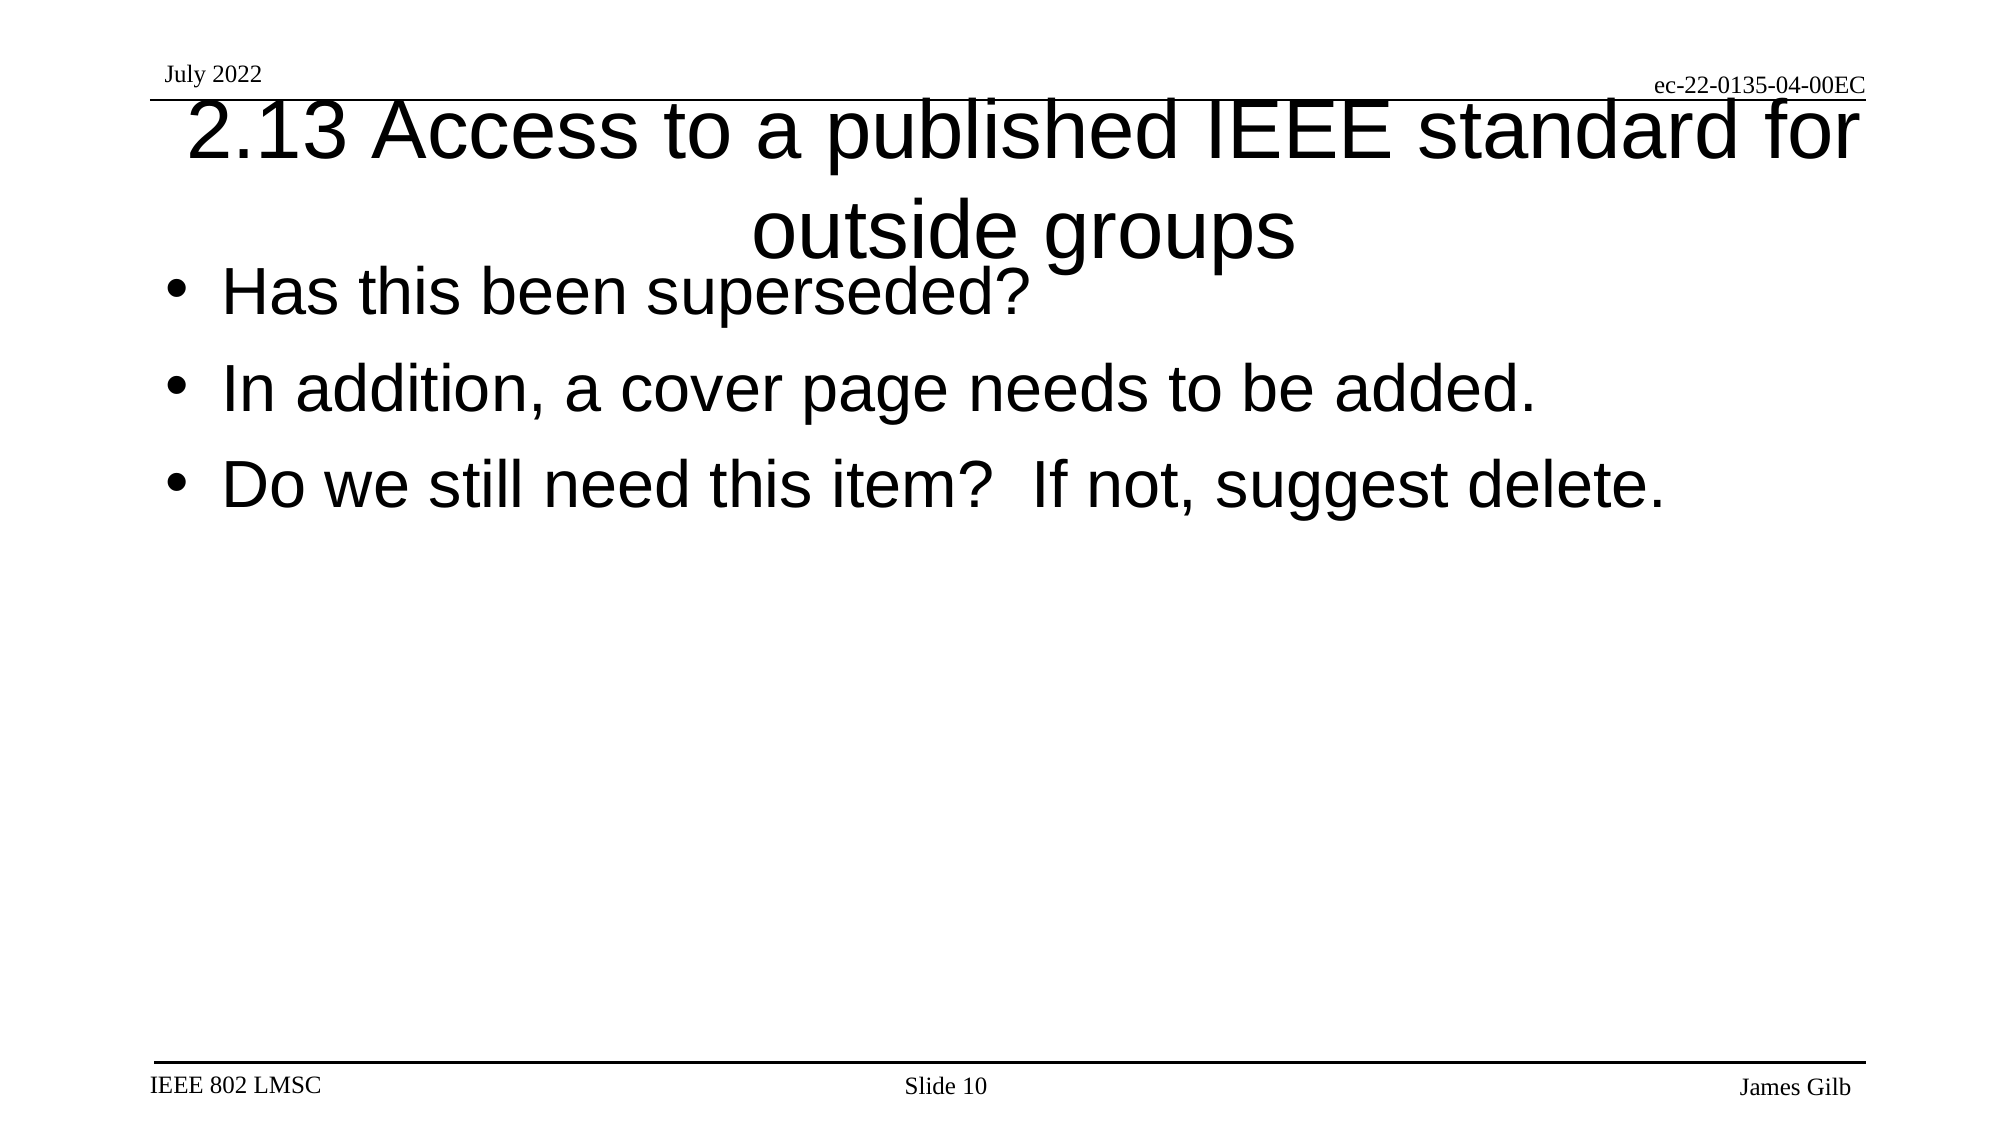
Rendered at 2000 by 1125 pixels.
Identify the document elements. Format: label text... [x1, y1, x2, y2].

title 2.13 Access to a published IEEE standard for outside groups [149, 67, 1900, 239]
list Has this been superseded? In addition, a cover page needs to be added. Do we still need this item? If not, suggest delete. [149, 239, 1900, 1051]
